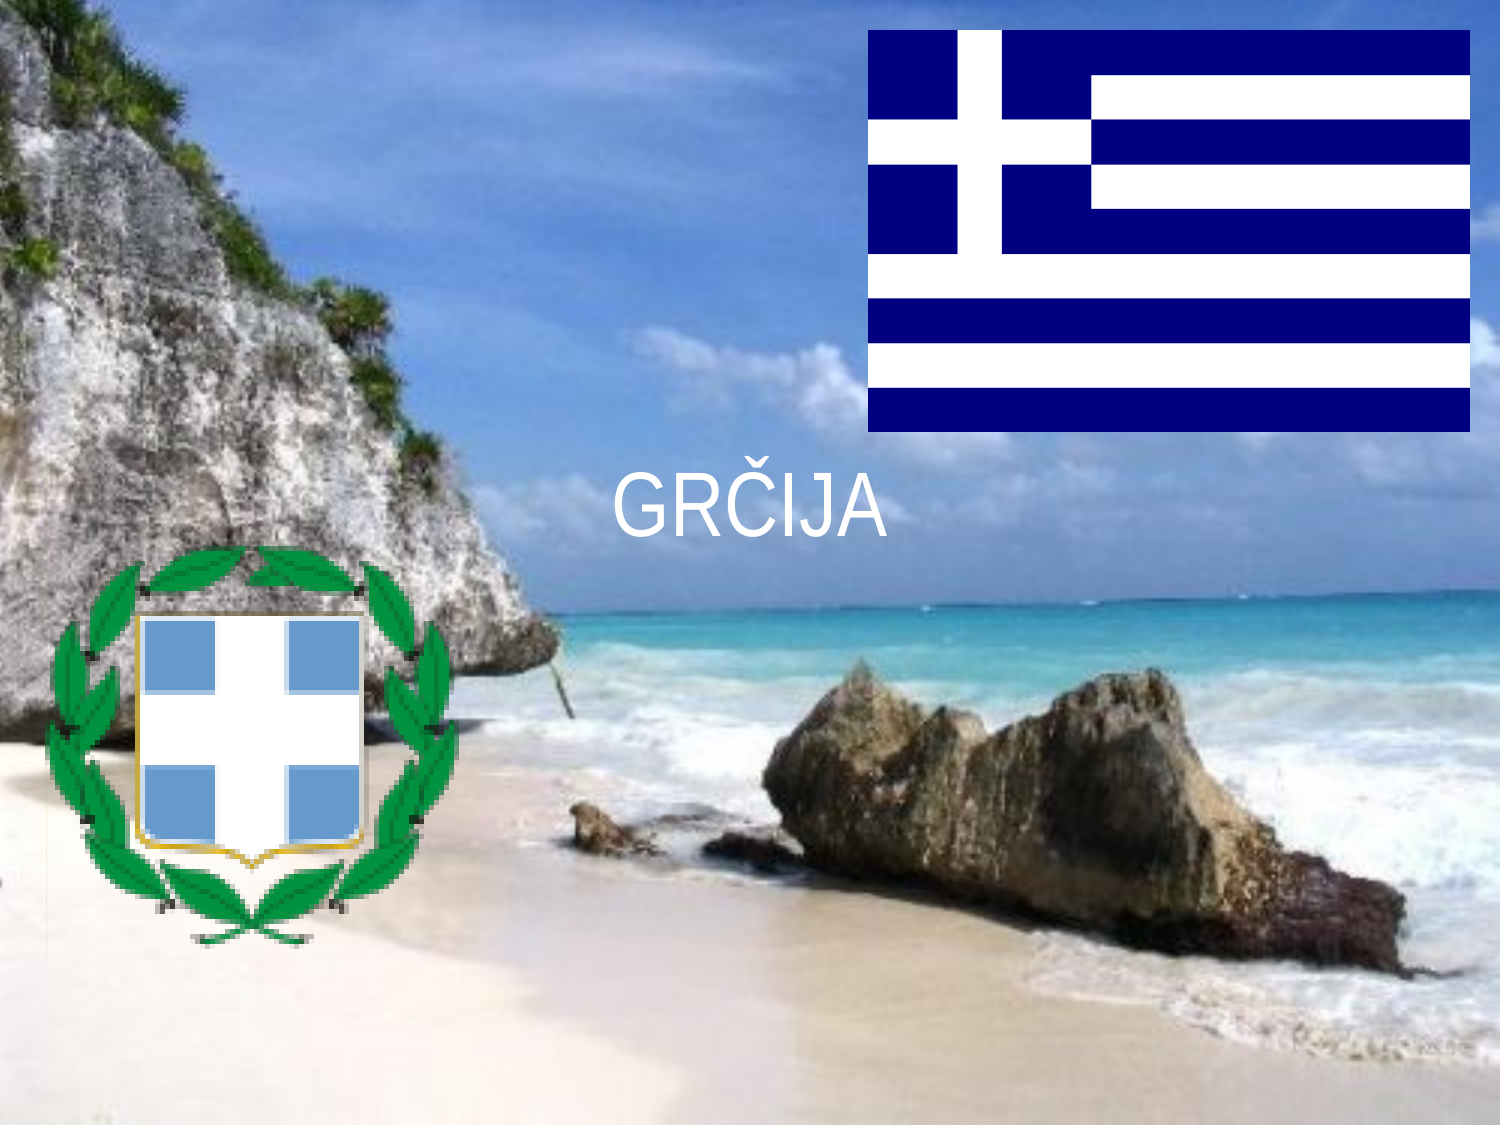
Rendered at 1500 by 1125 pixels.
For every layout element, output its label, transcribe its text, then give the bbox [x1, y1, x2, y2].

title GRČIJA [112, 327, 1388, 563]
picture [0, 0, 1500, 1125]
subtitle [464, 637, 1275, 925]
